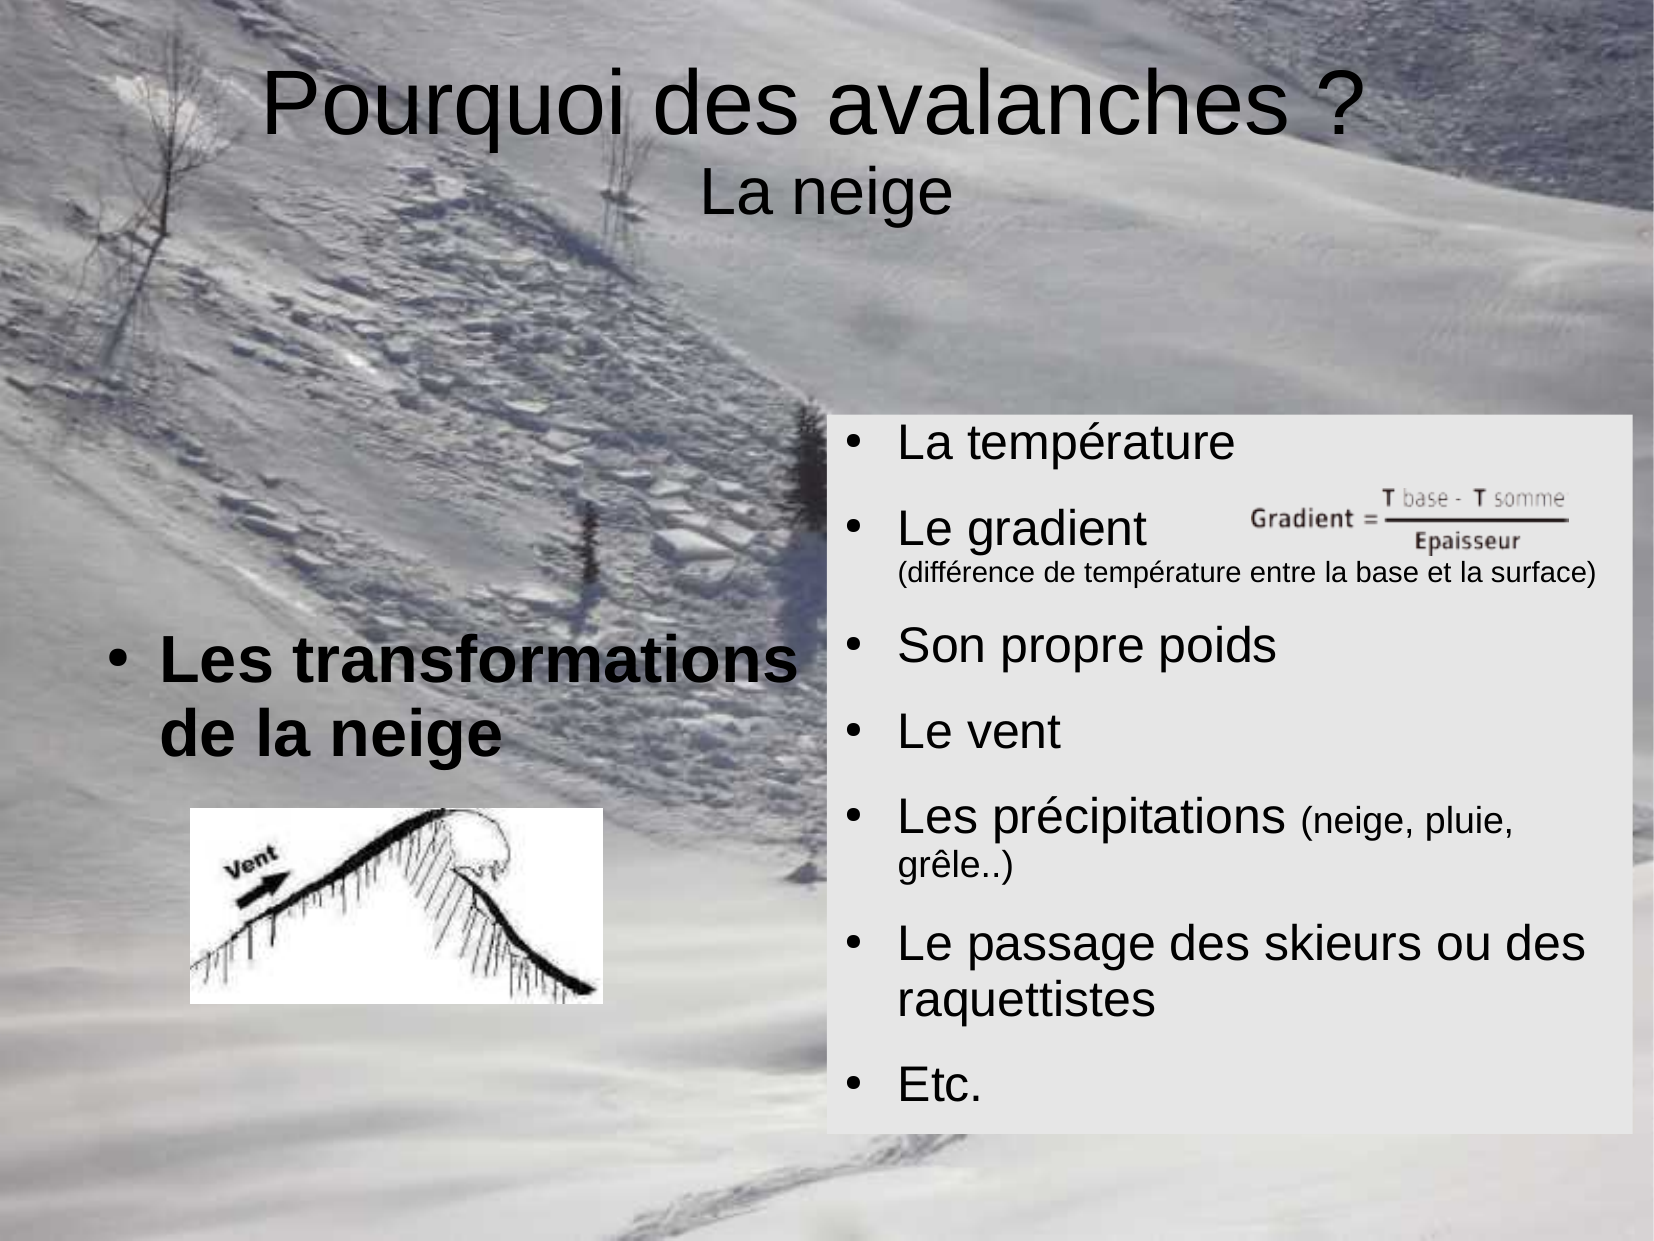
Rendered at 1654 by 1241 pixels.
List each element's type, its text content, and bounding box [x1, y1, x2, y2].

title Pourquoi des avalanches ? La neige [59, 51, 1595, 229]
picture [0, 0, 1654, 1241]
list Les transformations de la neige [88, 413, 812, 1133]
list La température Le gradient (différence de température entre la base et la surface) Son propre poids Le vent Les précipitations (neige, pluie, grêle..) Le passage des skieurs ou des raquettistes Etc. [826, 414, 1633, 1134]
